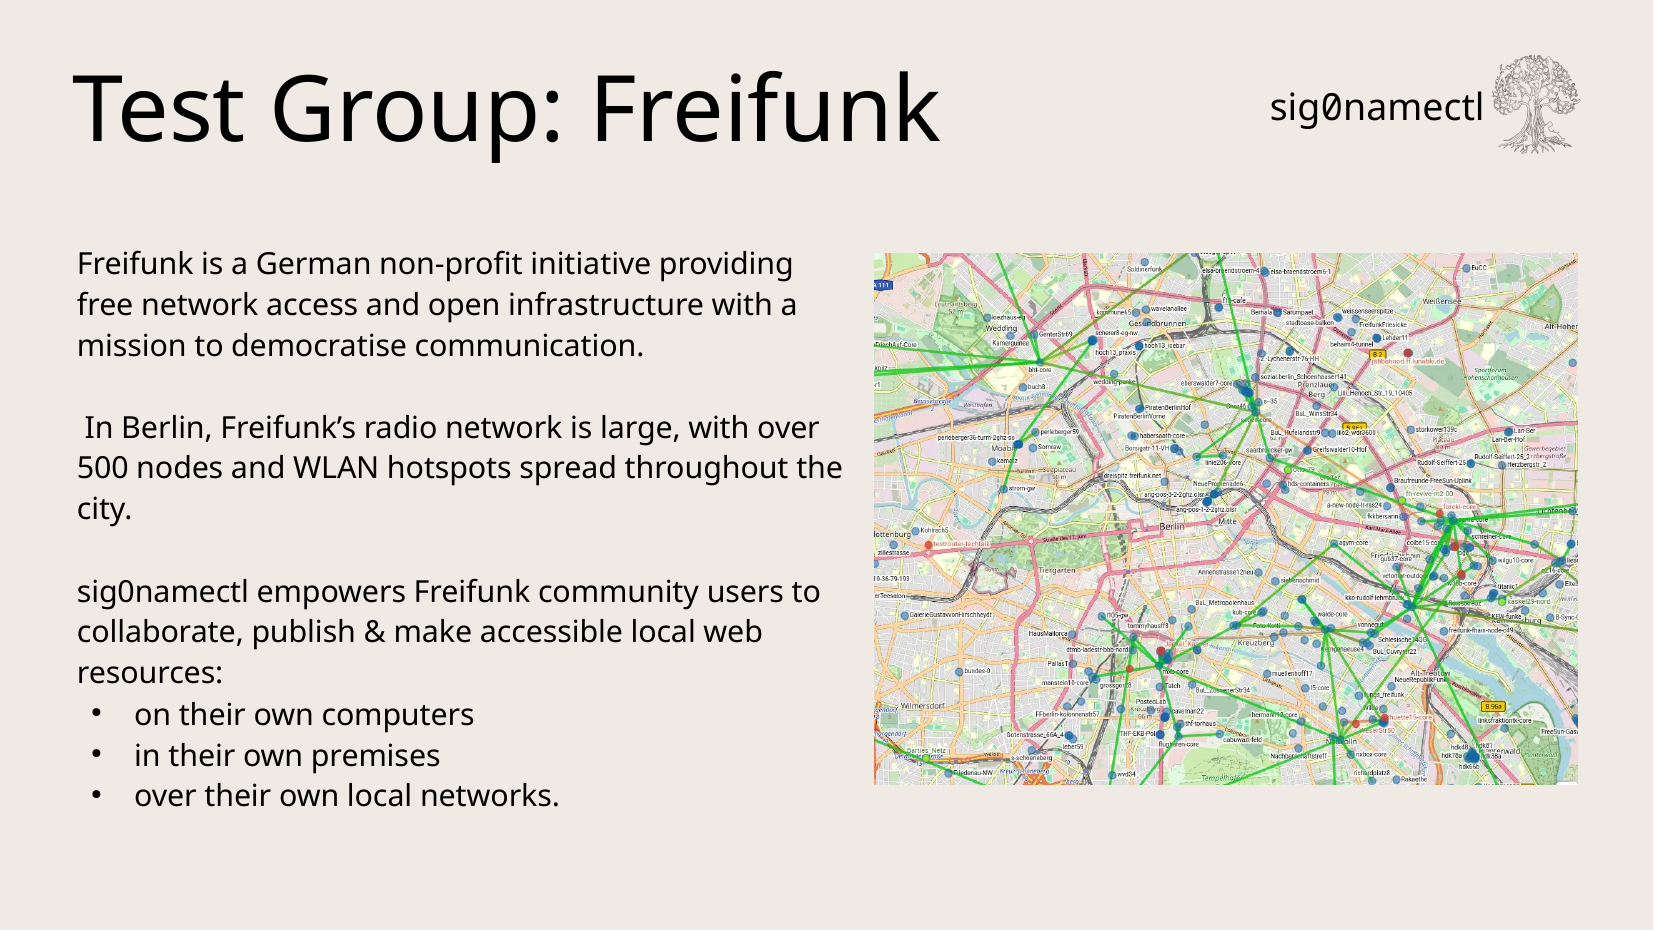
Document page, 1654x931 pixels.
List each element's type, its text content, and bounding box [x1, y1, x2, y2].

picture [1489, 47, 1582, 160]
title sig0namectl [1269, 56, 1485, 156]
list Freifunk is a German non-profit initiative providing free network access and open infrastructure with a mission to democratise communication. In Berlin, Freifunk’s radio network is large, with over 500 nodes and WLAN hotspots spread throughout the city. sig0namectl empowers Freifunk community users to collaborate, publish & make accessible local web resources: on their own computers in their own premises over their own local networks. [76, 241, 845, 826]
picture [874, 253, 1578, 785]
title Test Group: Freifunk [72, 46, 1562, 166]
